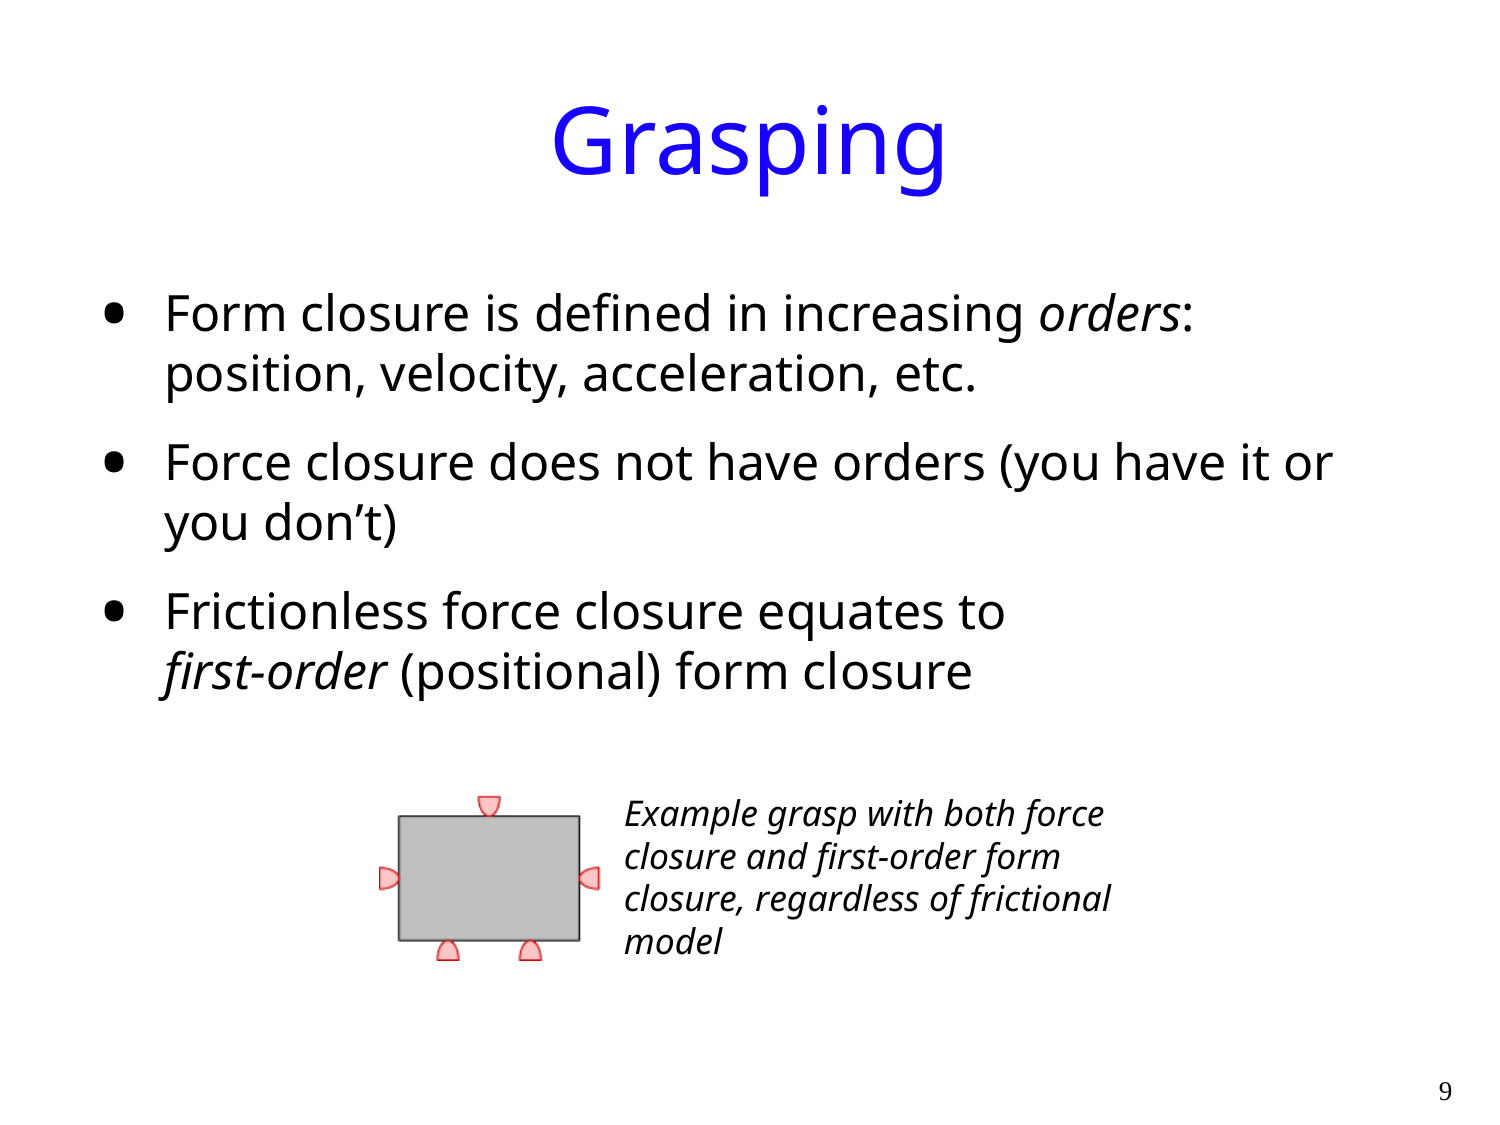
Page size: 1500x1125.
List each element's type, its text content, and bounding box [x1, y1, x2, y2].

text_box Example grasp with both force closure and first-order form closure, regardless of frictional model [623, 808, 1120, 944]
list Form closure is defined in increasing orders: position, velocity, acceleration, etc. Force closure does not have orders (you have it or you don’t) Frictionless force closure equates to first-order (positional) form closure [55, 275, 1354, 1023]
picture [379, 795, 601, 961]
title Grasping [146, 21, 1354, 253]
